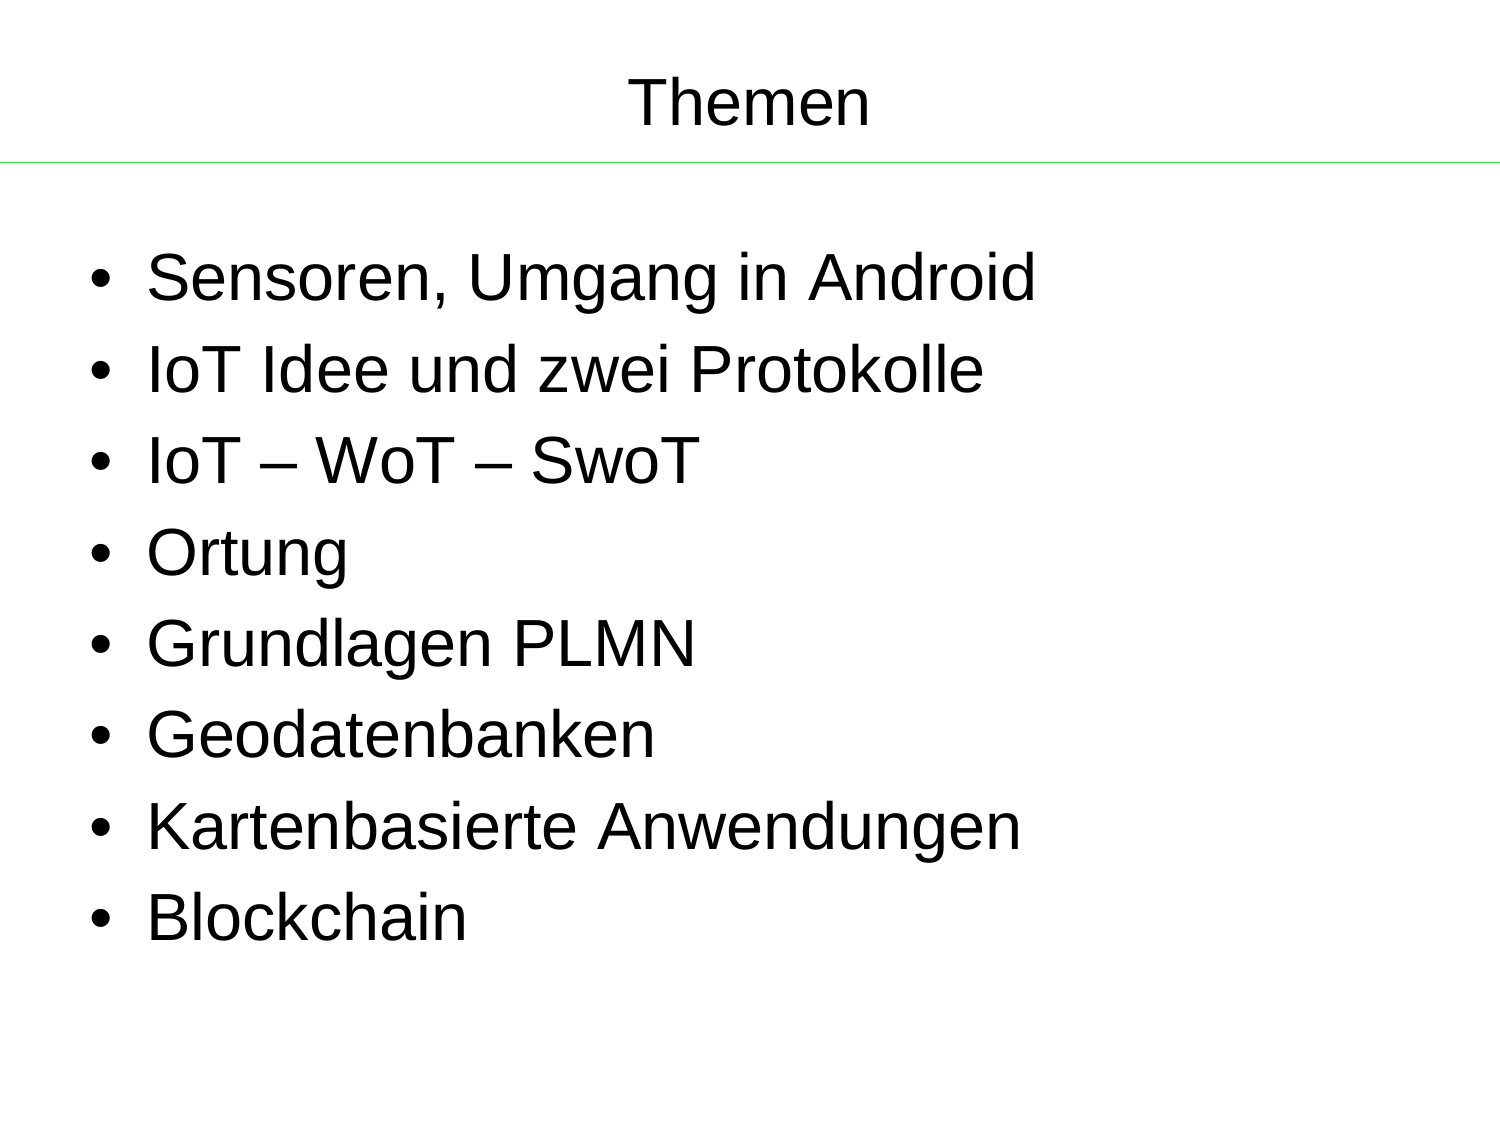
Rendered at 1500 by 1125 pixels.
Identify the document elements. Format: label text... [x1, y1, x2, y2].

list Sensoren, Umgang in Android IoT Idee und zwei Protokolle IoT – WoT – SwoT Ortung Grundlagen PLMN Geodatenbanken Kartenbasierte Anwendungen Blockchain [75, 232, 1426, 1071]
title Themen [75, 49, 1426, 155]
